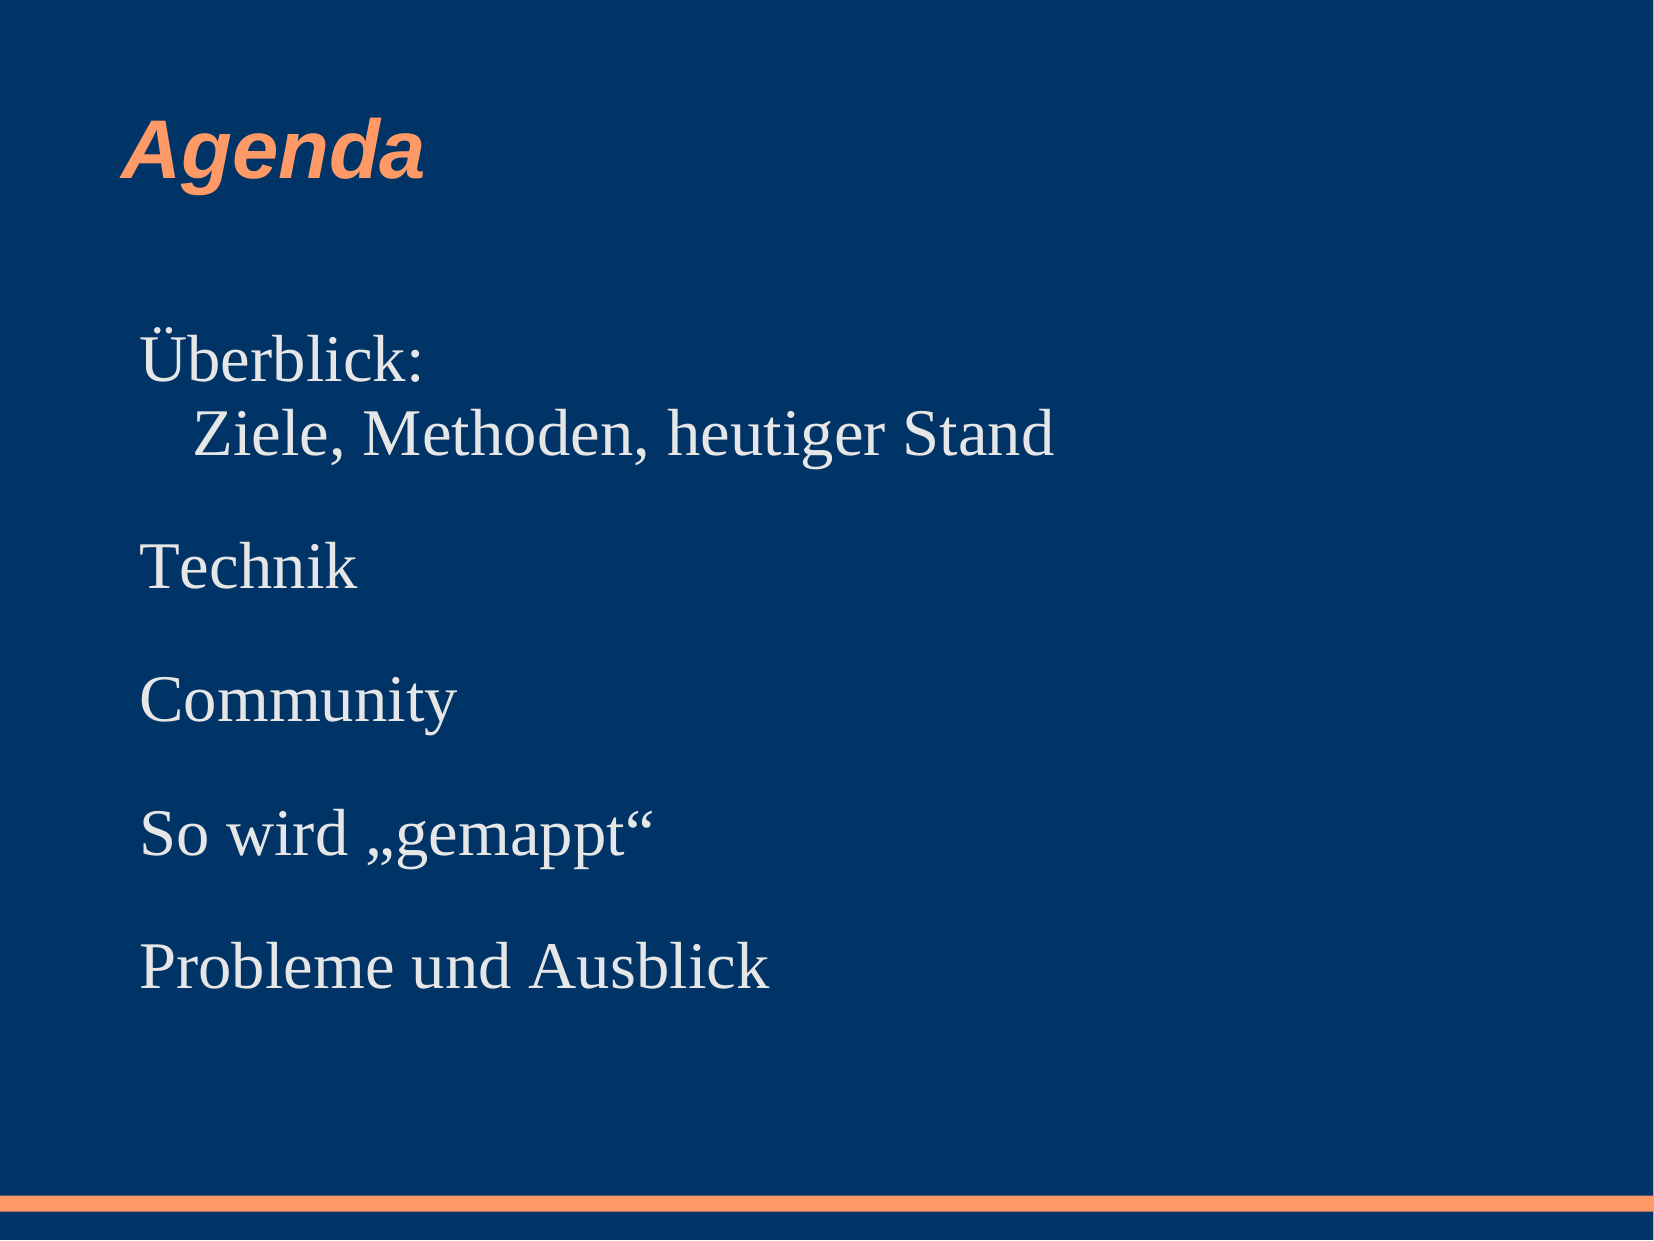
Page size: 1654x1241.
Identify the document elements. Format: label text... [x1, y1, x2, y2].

list Überblick: Ziele, Methoden, heutiger Stand Technik Community So wird „gemappt“ Probleme und Ausblick [121, 322, 1561, 1025]
title Agenda [121, 53, 1534, 247]
